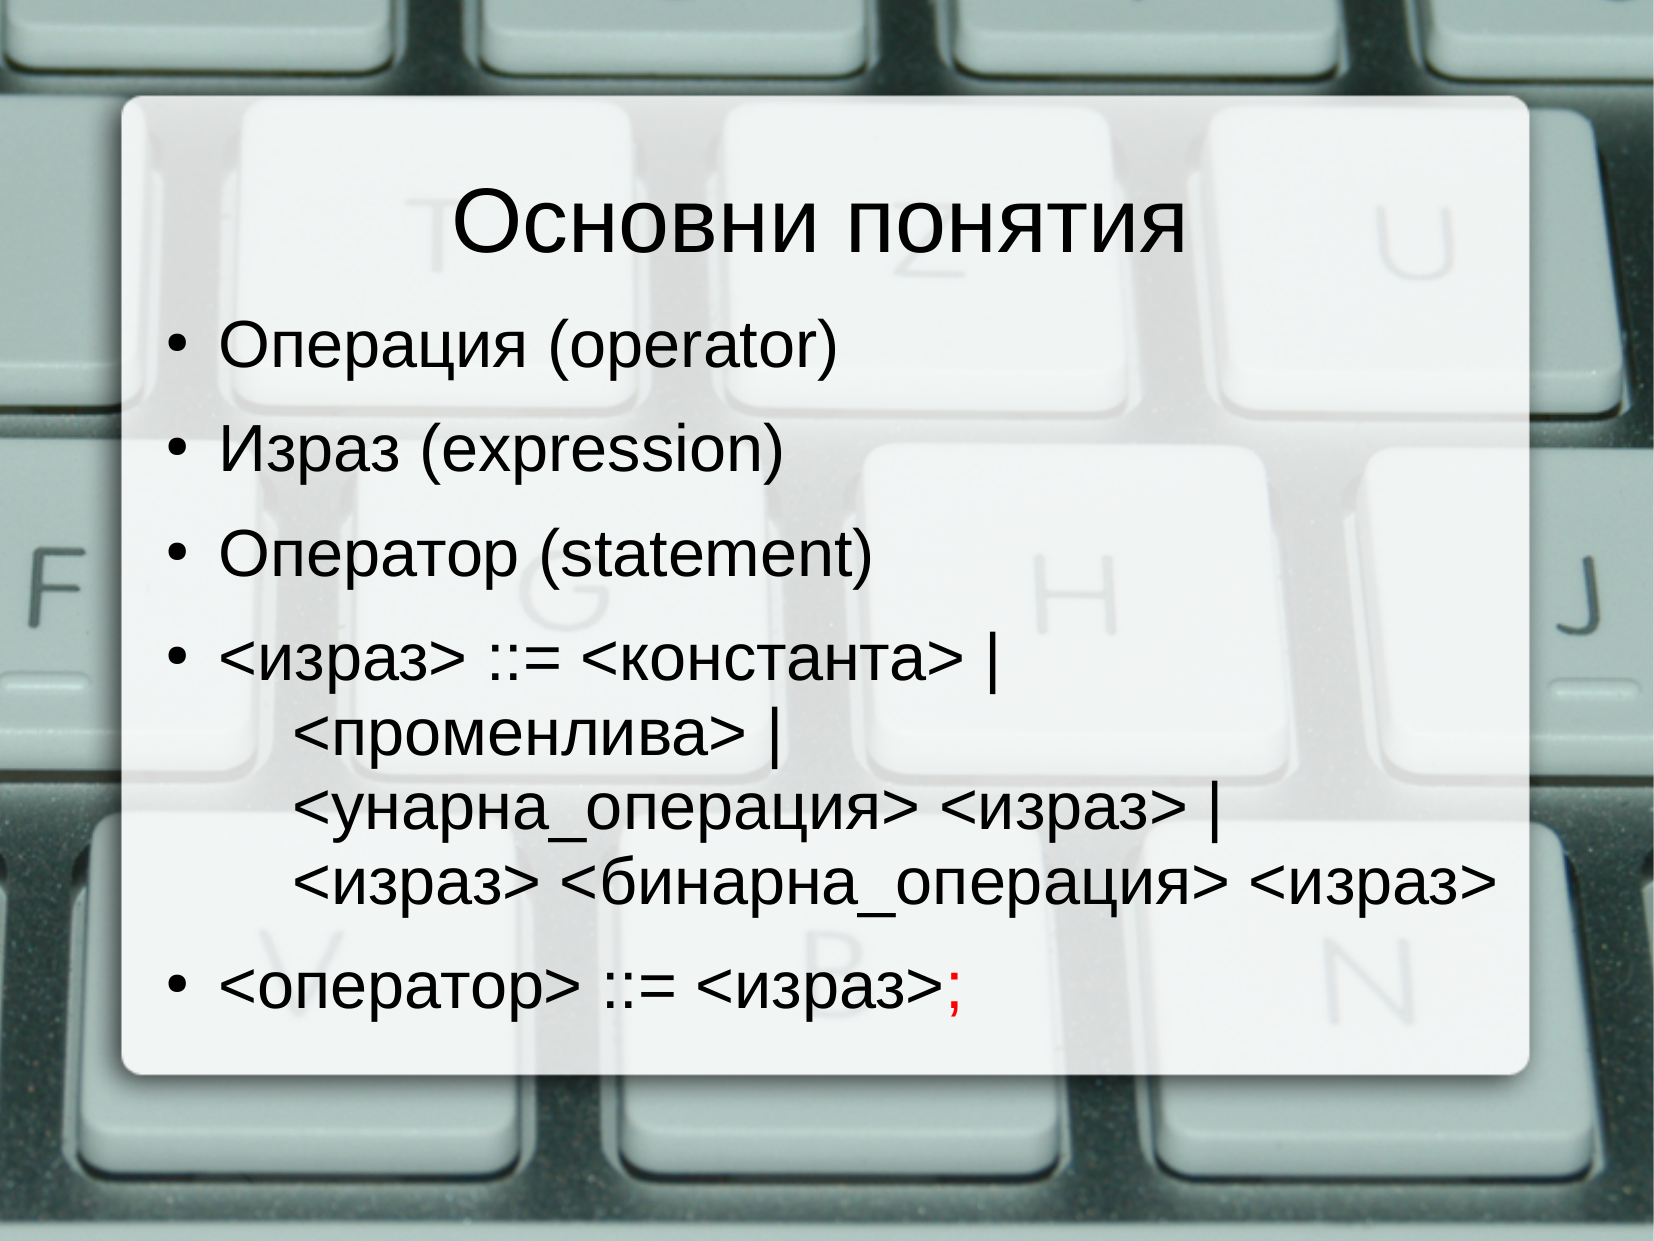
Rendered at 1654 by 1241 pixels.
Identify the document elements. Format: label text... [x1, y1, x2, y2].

title Основни понятия [135, 117, 1506, 325]
list Операция (operator) Израз (expression) Оператор (statement) <израз> ::= <константа> | <променлива> | <унарна_опeрация> <израз> | <израз> <бинарна_операция> <израз> <оператор> ::= <израз>; [147, 307, 1506, 1027]
picture [0, 0, 1654, 1241]
